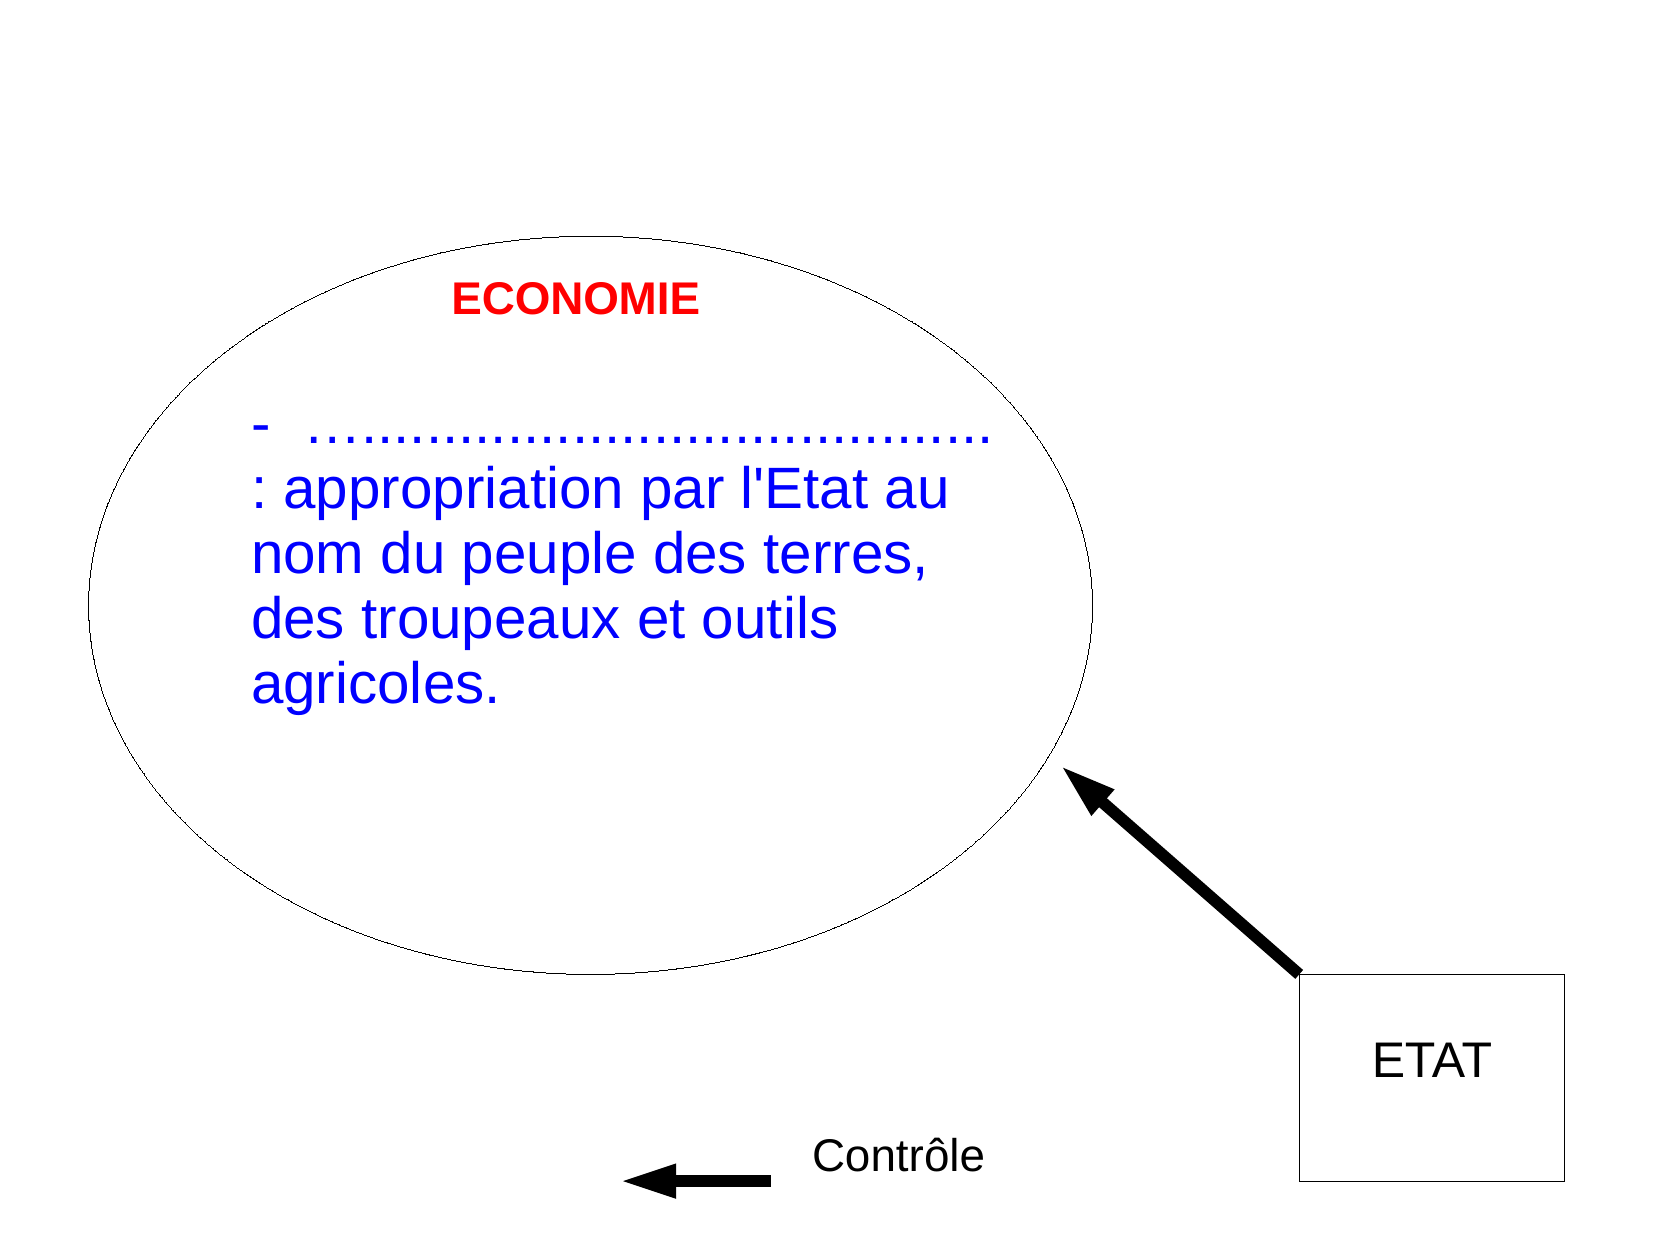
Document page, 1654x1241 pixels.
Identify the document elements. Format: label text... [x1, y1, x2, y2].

text_box ETAT [1299, 1025, 1565, 1096]
text_box Contrôle [797, 1122, 1123, 1188]
text_box ECONOMIE [265, 265, 886, 333]
text_box - …....................................... : appropriation par l'Etat au nom du peuple des terres, des troupeaux et outils agricoles. [236, 382, 1034, 769]
